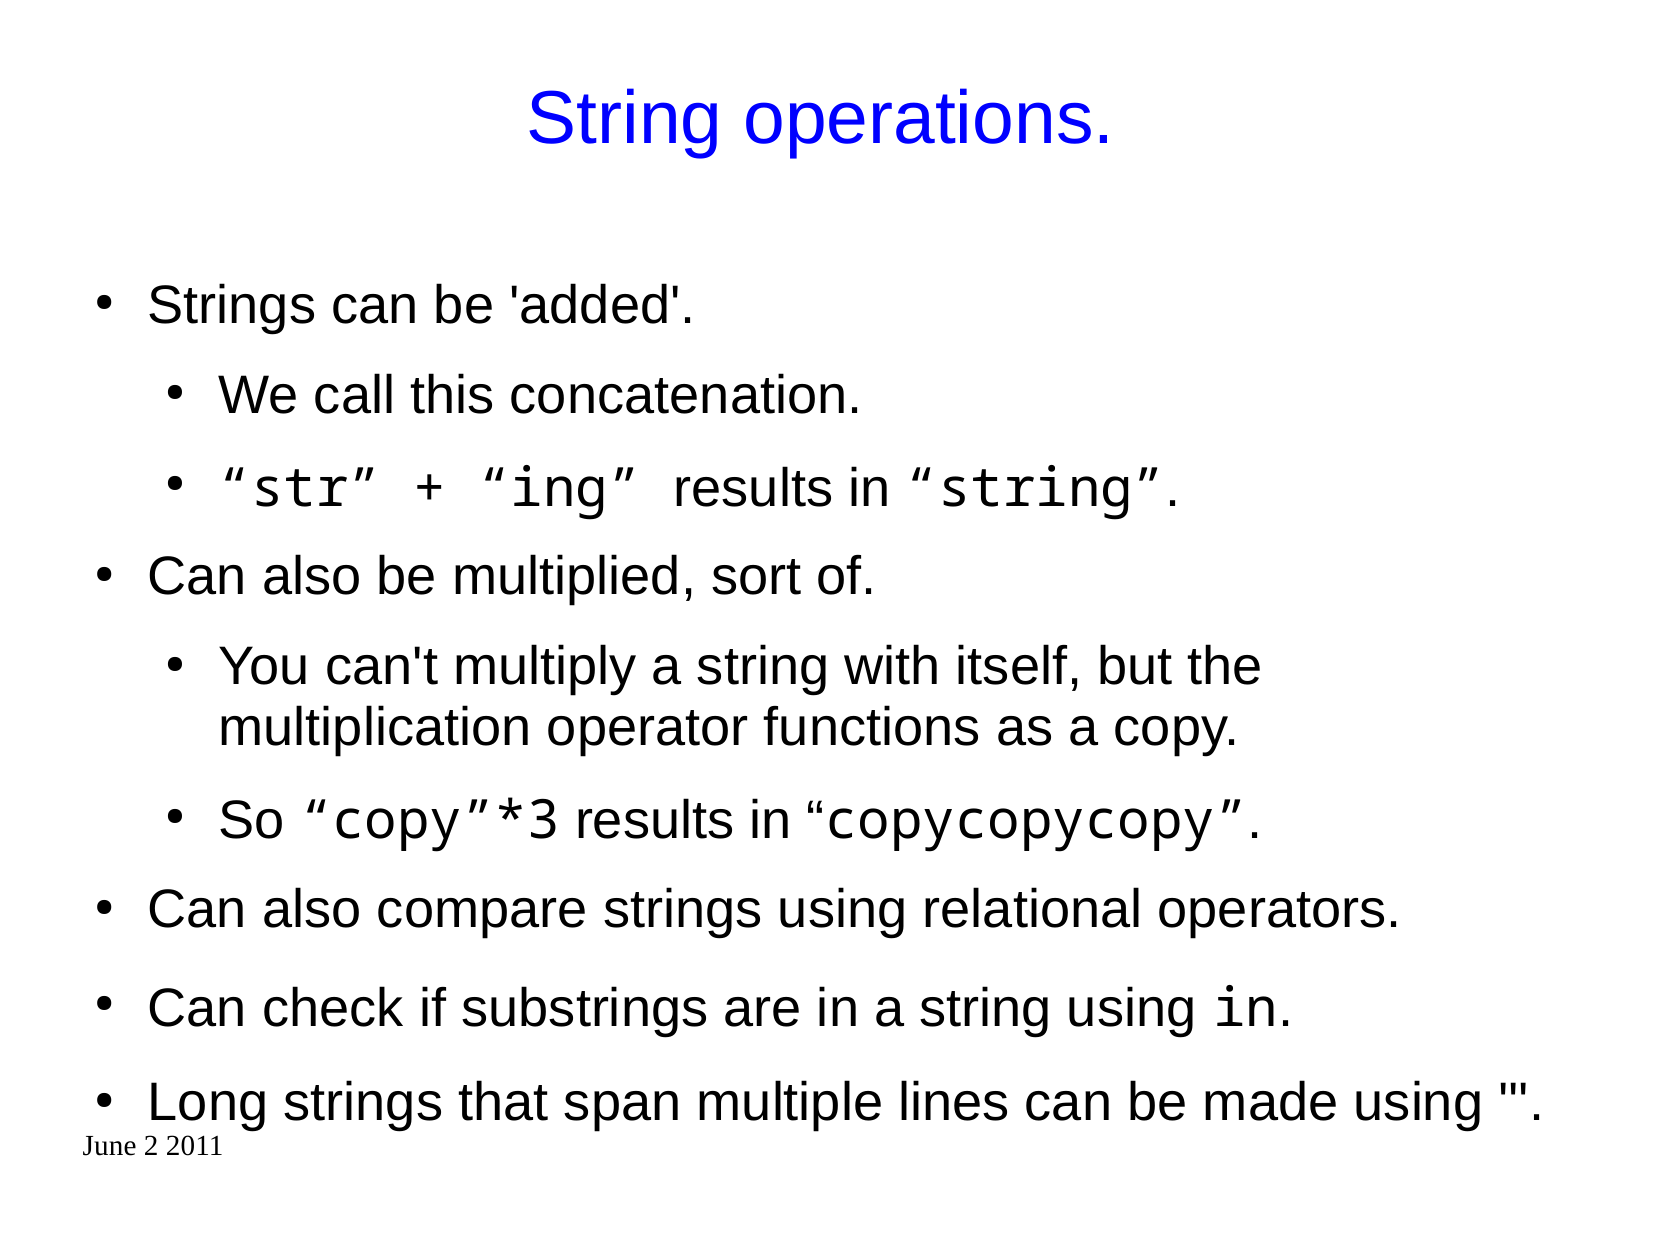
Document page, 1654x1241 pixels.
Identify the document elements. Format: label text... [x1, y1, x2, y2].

title String operations. [76, 58, 1565, 178]
list Strings can be 'added'. We call this concatenation. “str” + “ing” results in “string”. Can also be multiplied, sort of. You can't multiply a string with itself, but the multiplication operator functions as a copy. So “copy”*3 results in “copycopycopy”. Can also compare strings using relational operators. Can check if substrings are in a string using in. Long strings that span multiple lines can be made using '''. [76, 274, 1565, 1097]
